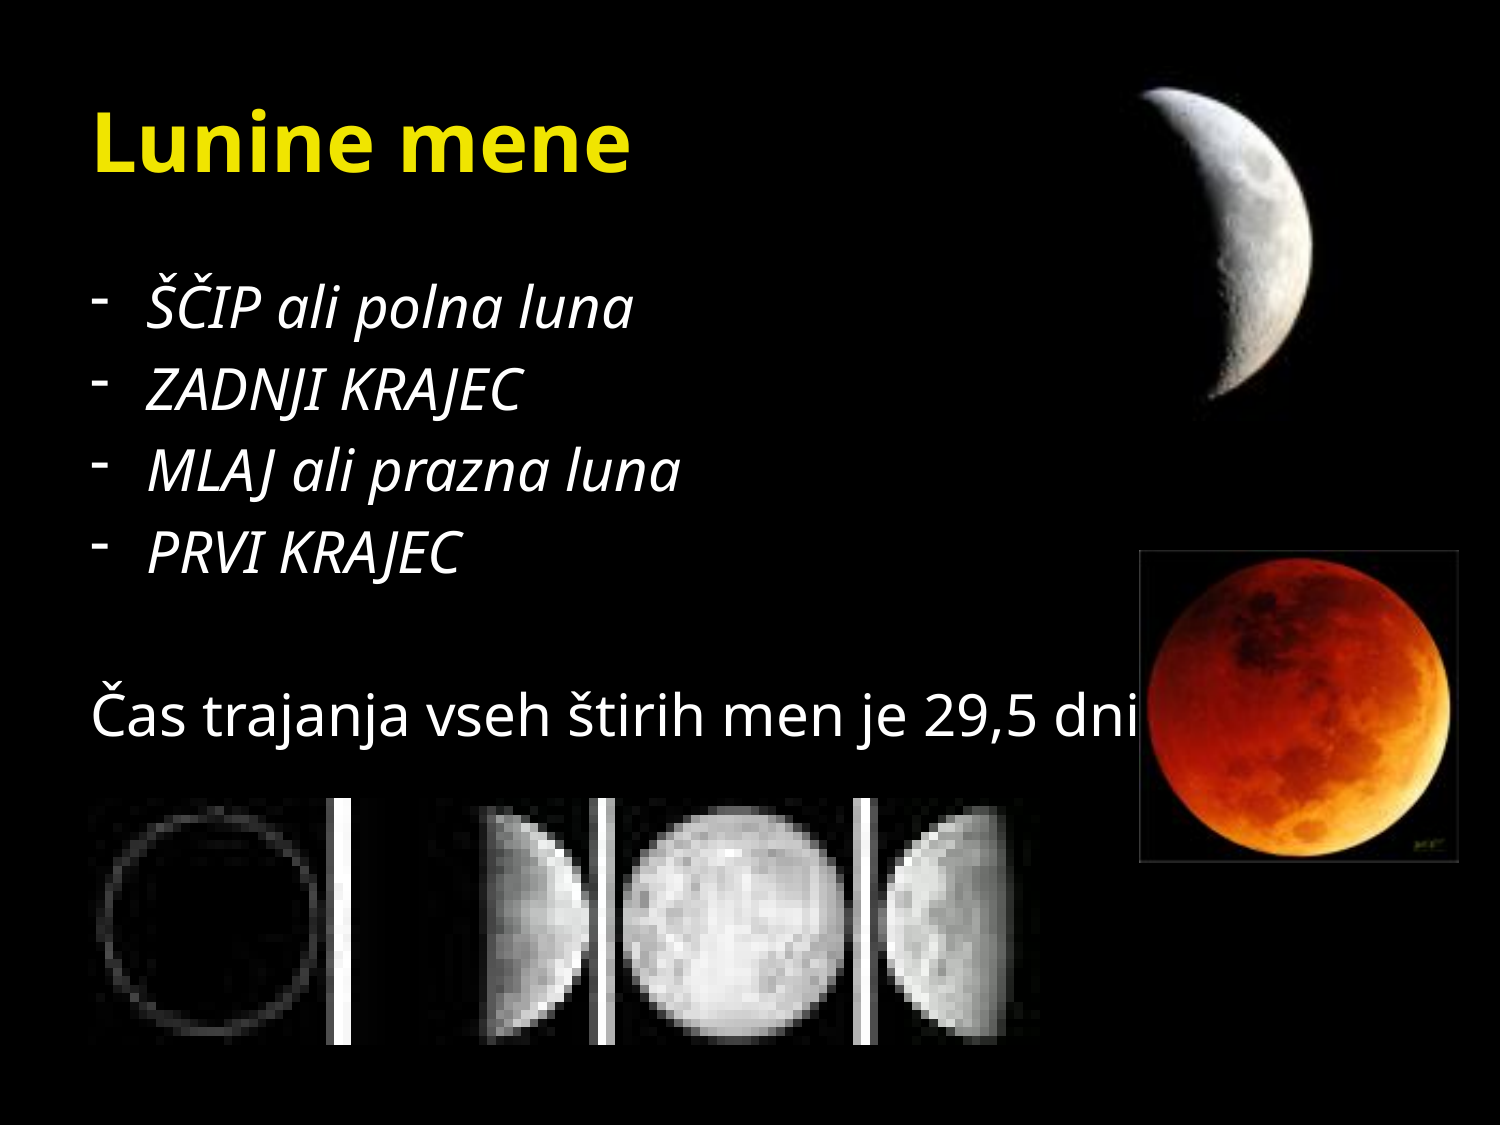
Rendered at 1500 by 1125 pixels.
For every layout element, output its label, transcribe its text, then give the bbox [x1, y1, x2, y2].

picture [1139, 550, 1459, 863]
picture [88, 798, 1117, 1046]
picture [998, 66, 1457, 421]
title Lunine mene [75, 45, 1425, 233]
list ŠČIP ali polna luna ZADNJI KRAJEC MLAJ ali prazna luna PRVI KRAJEC Čas trajanja vseh štirih men je 29,5 dni. [75, 262, 1235, 787]
